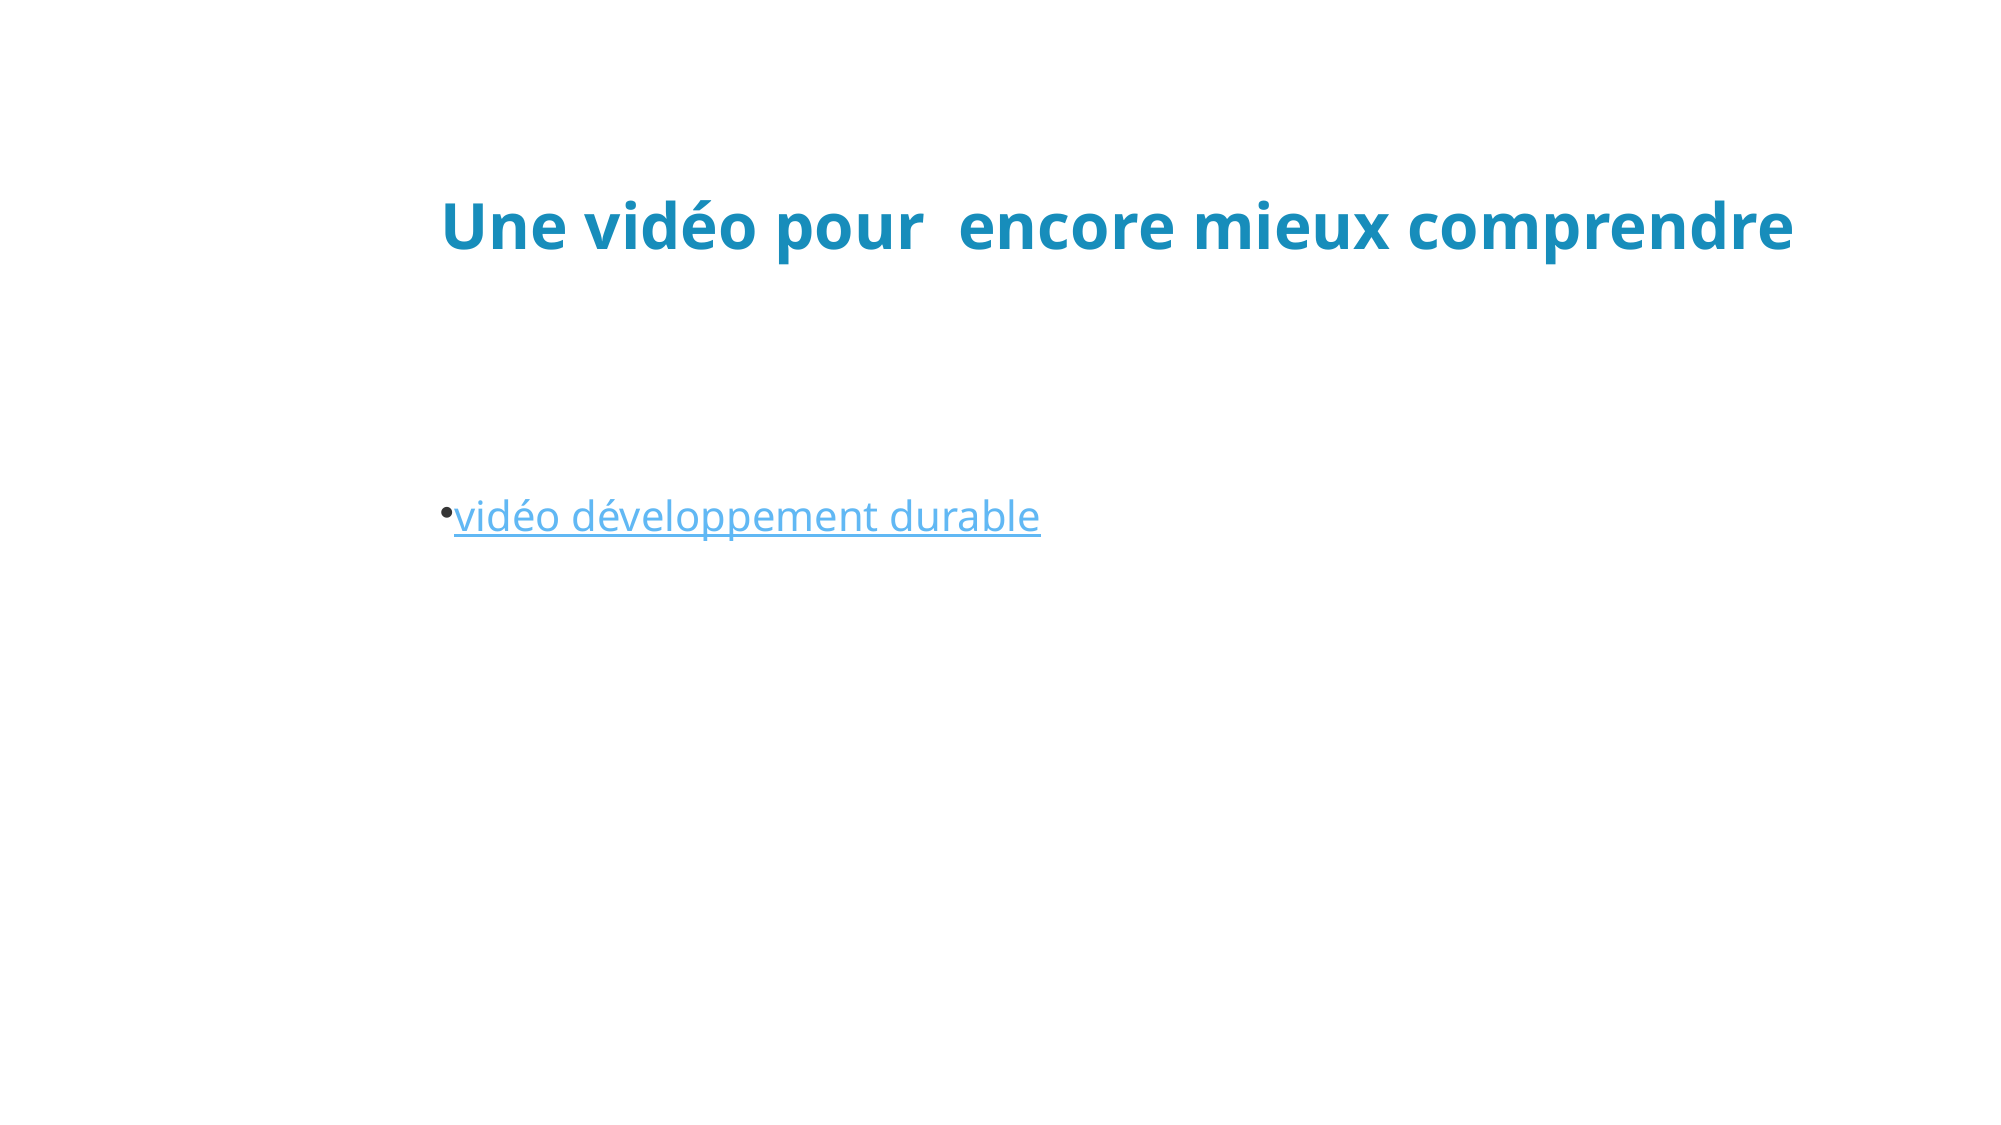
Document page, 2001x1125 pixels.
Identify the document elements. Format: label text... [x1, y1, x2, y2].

title Une vidéo pour encore mieux comprendre [425, 102, 1888, 313]
list vidéo développement durable [424, 350, 1888, 970]
